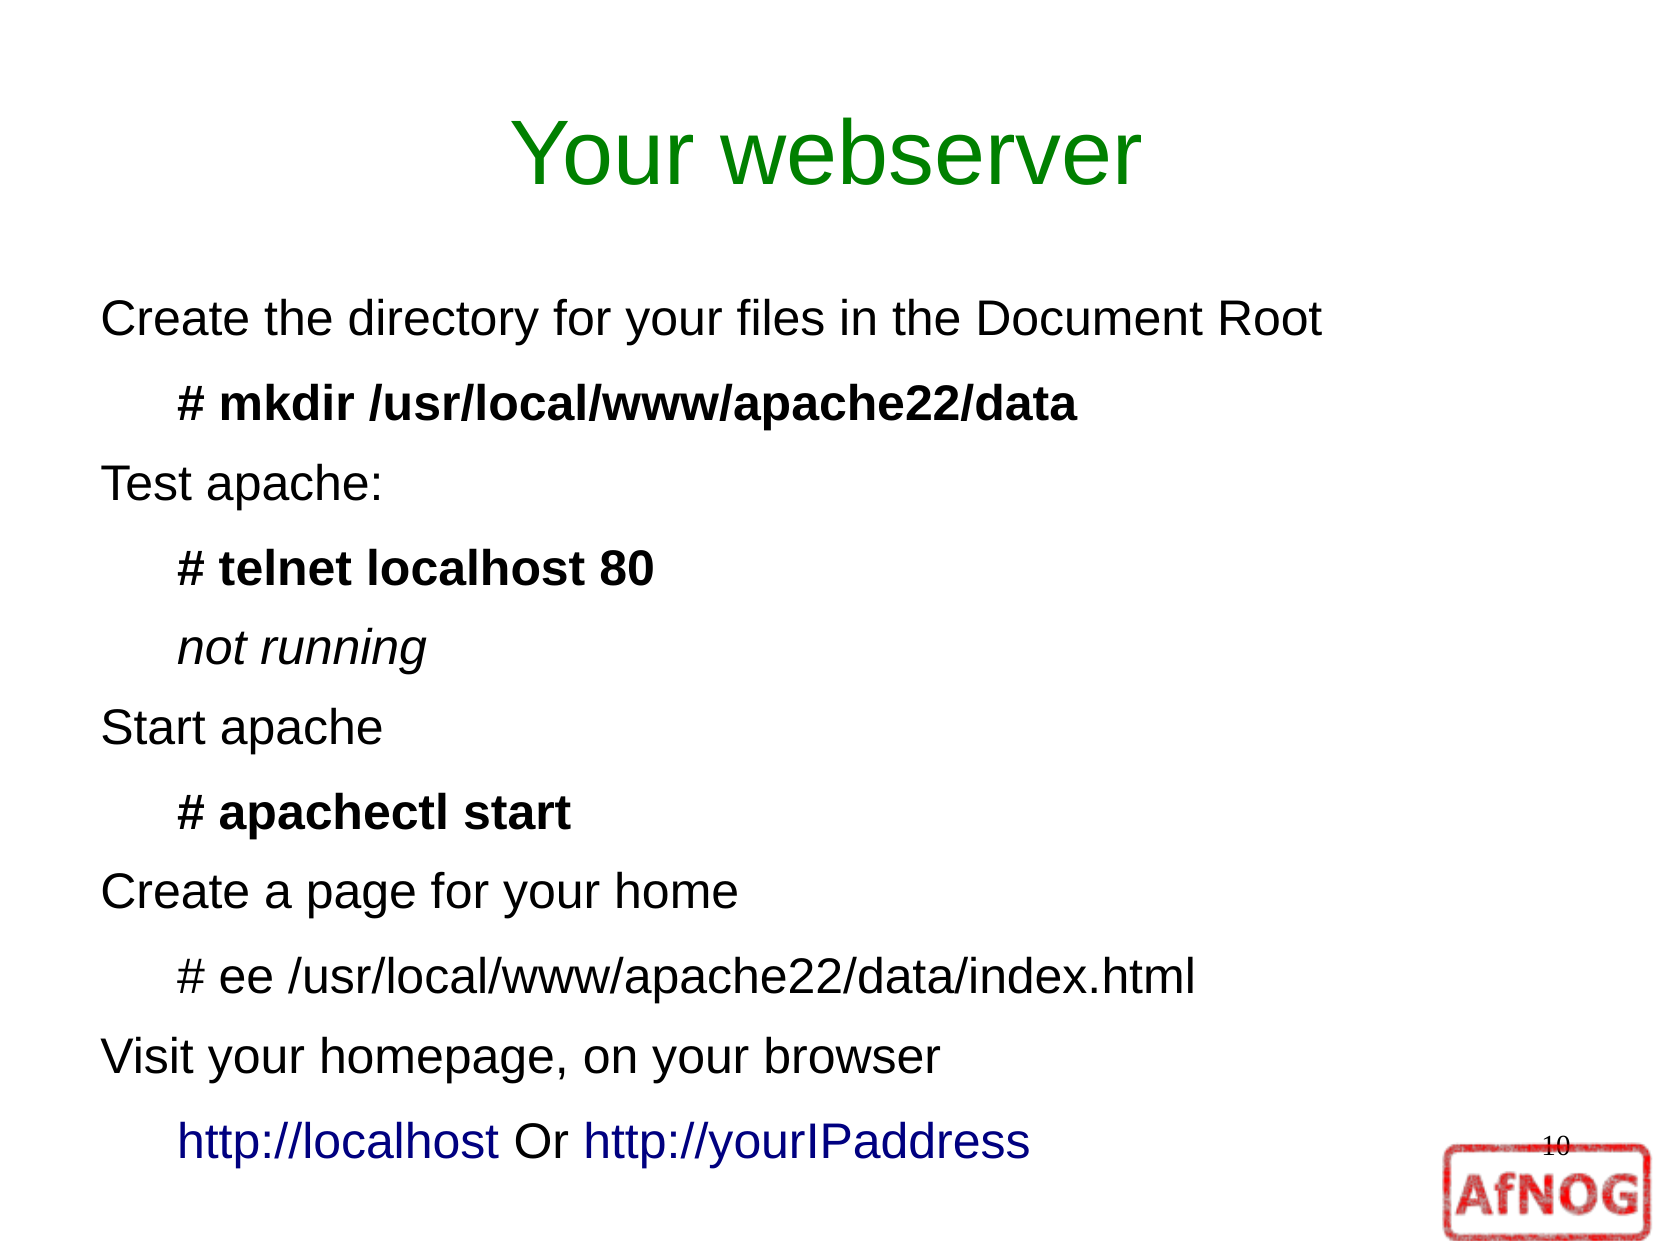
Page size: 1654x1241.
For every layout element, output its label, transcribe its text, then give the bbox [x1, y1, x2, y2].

title Your webserver [82, 56, 1571, 250]
list Create the directory for your files in the Document Root # mkdir /usr/local/www/apache22/data Test apache: # telnet localhost 80 not running Start apache # apachectl start Create a page for your home # ee /usr/local/www/apache22/data/index.html Visit your homepage, on your browser http://localhost Or http://yourIPaddress [82, 290, 1571, 1170]
picture [1441, 1141, 1654, 1241]
